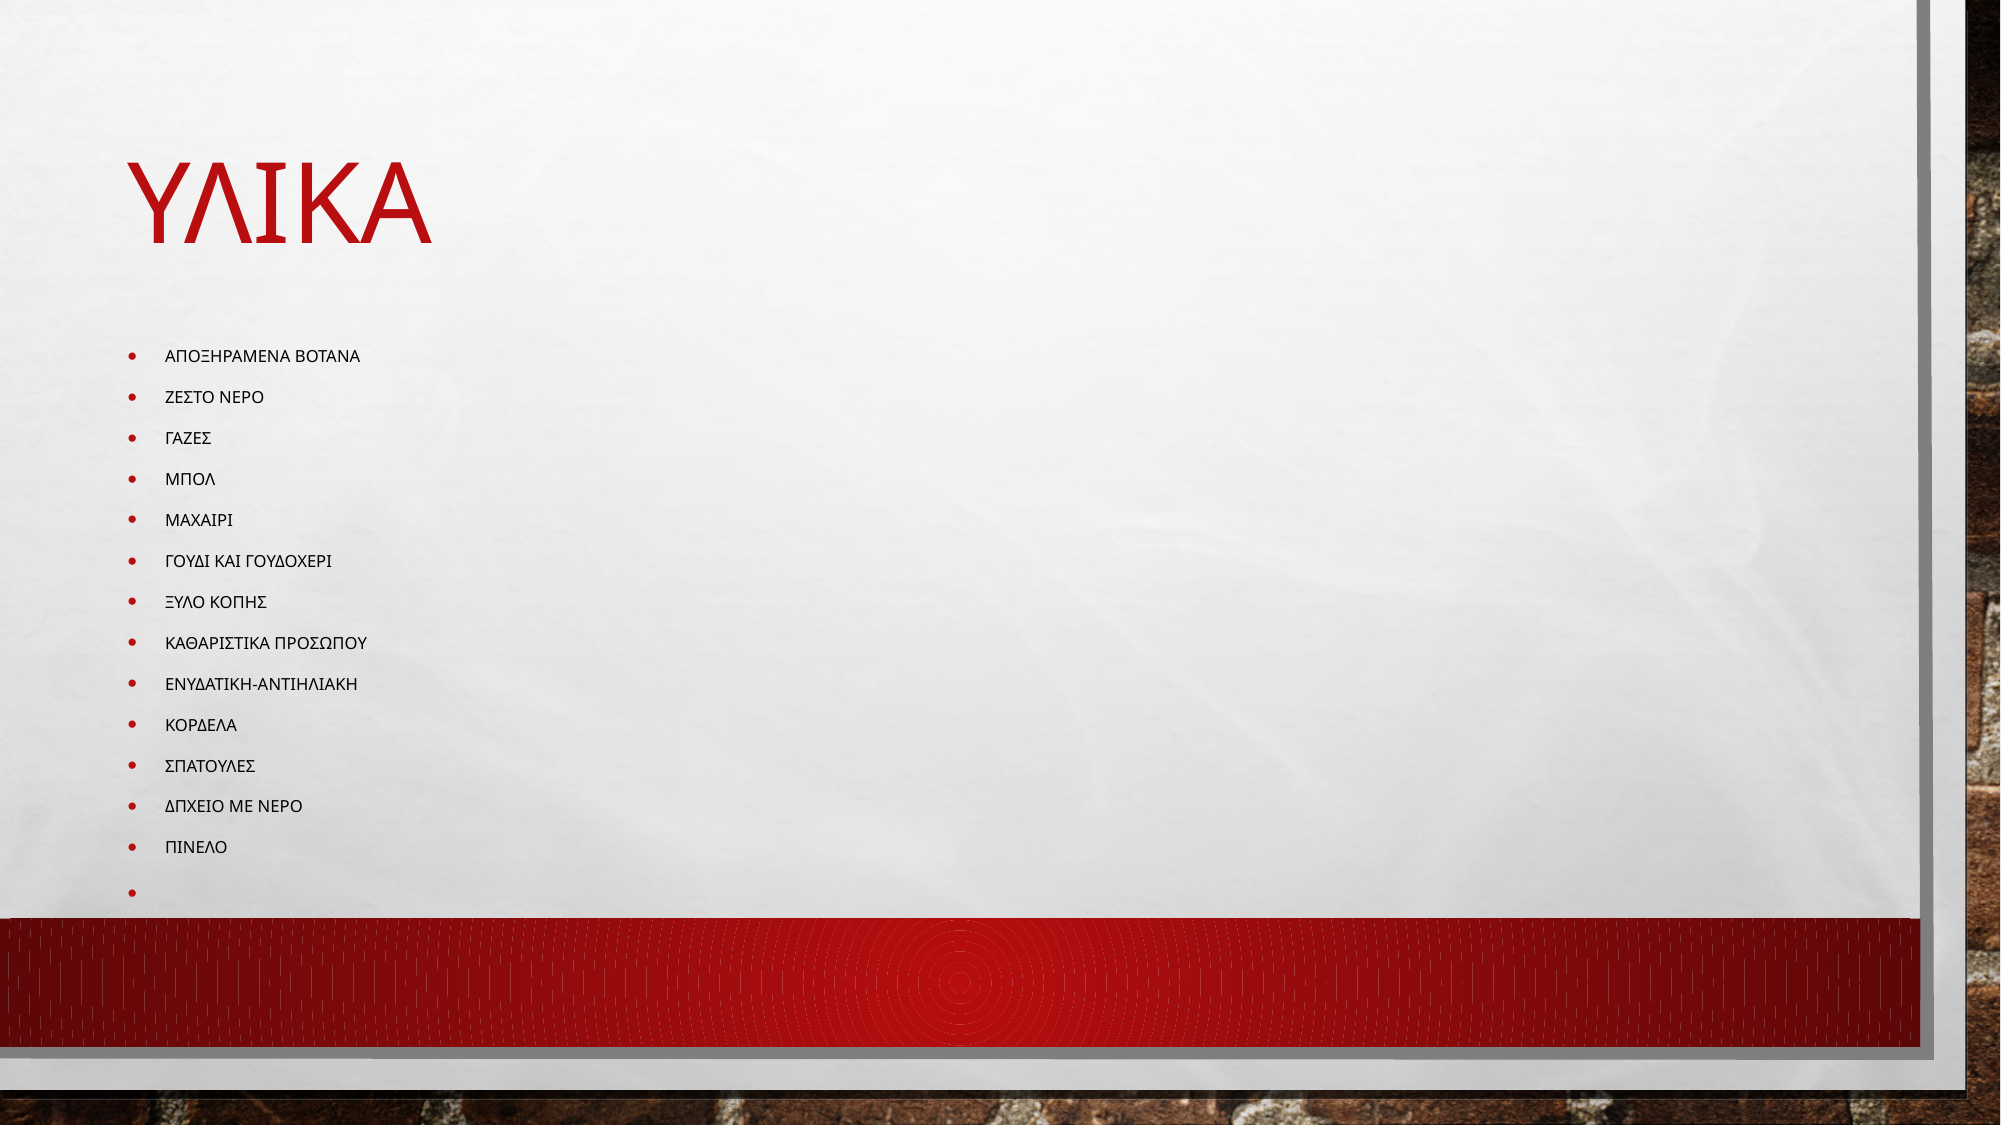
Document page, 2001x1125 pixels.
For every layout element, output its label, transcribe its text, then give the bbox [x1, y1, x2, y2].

title υλικα [112, 112, 1819, 302]
list Αποξηραμενα βοτανα Ζεστο νερο Γαζεσ Μπολ Μαχαιρι Γουδι και γουδοχερι Ξυλο κοπησ Καθαριστικα προσωπου Ενυδατικη-αντιηλιακη Κορδελα Σπατουλεσ Δπχειο με νερο πινελο [112, 338, 1818, 882]
